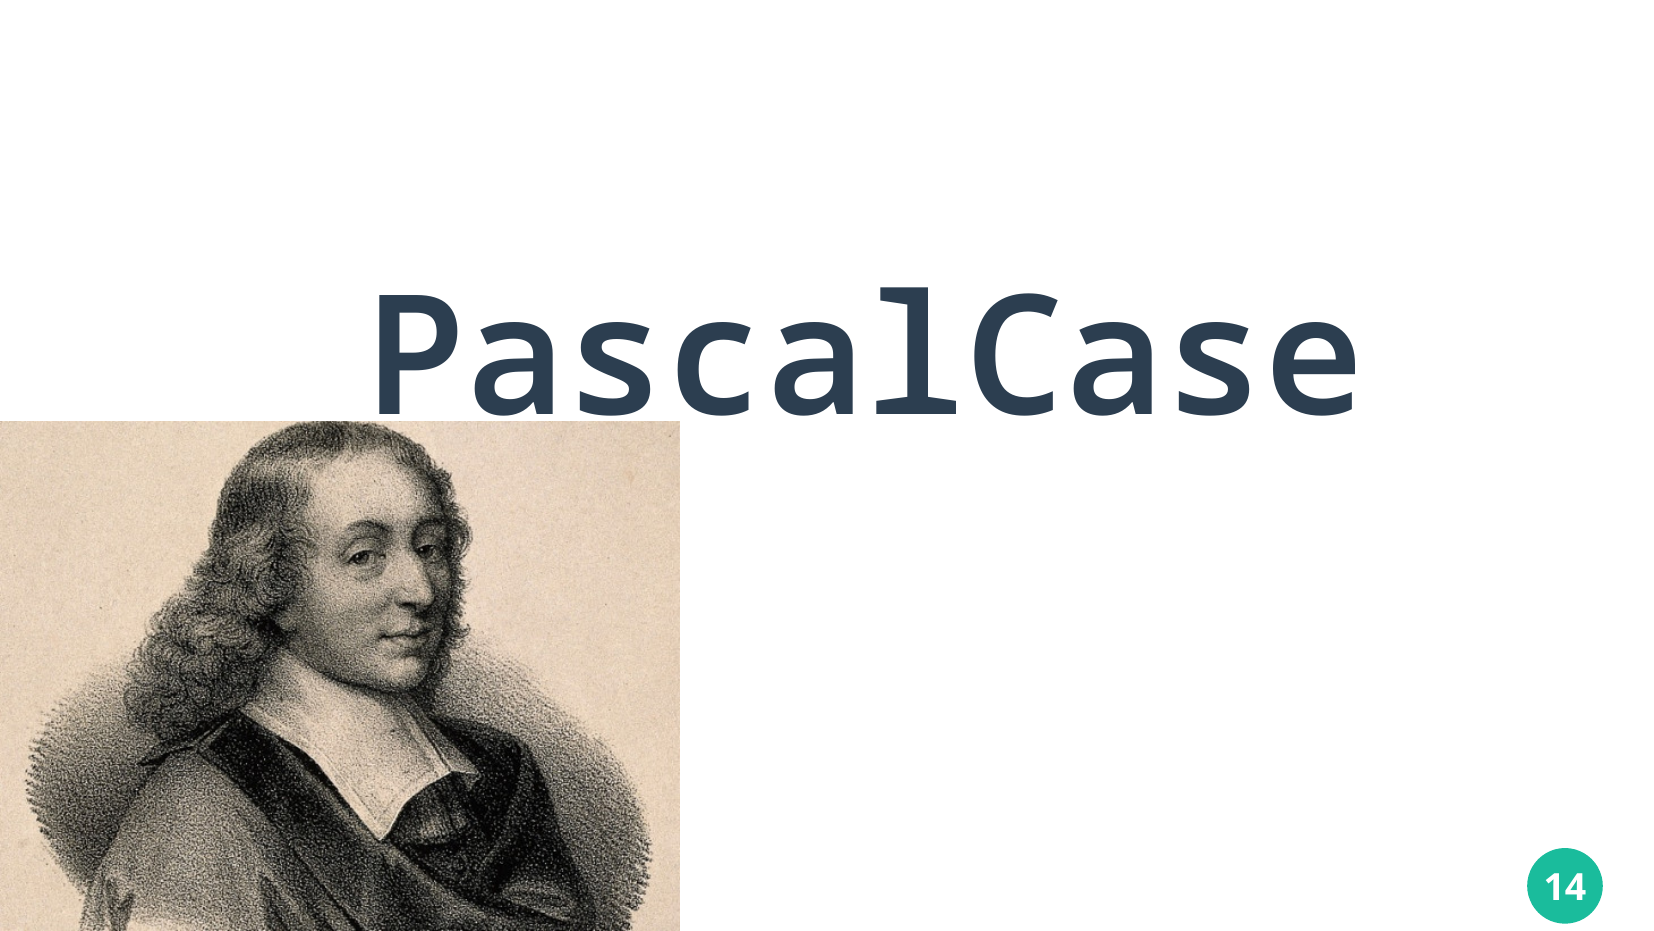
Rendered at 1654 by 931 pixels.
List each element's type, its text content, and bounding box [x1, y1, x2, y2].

list PascalCase [0, 236, 1654, 768]
picture [0, 421, 680, 931]
